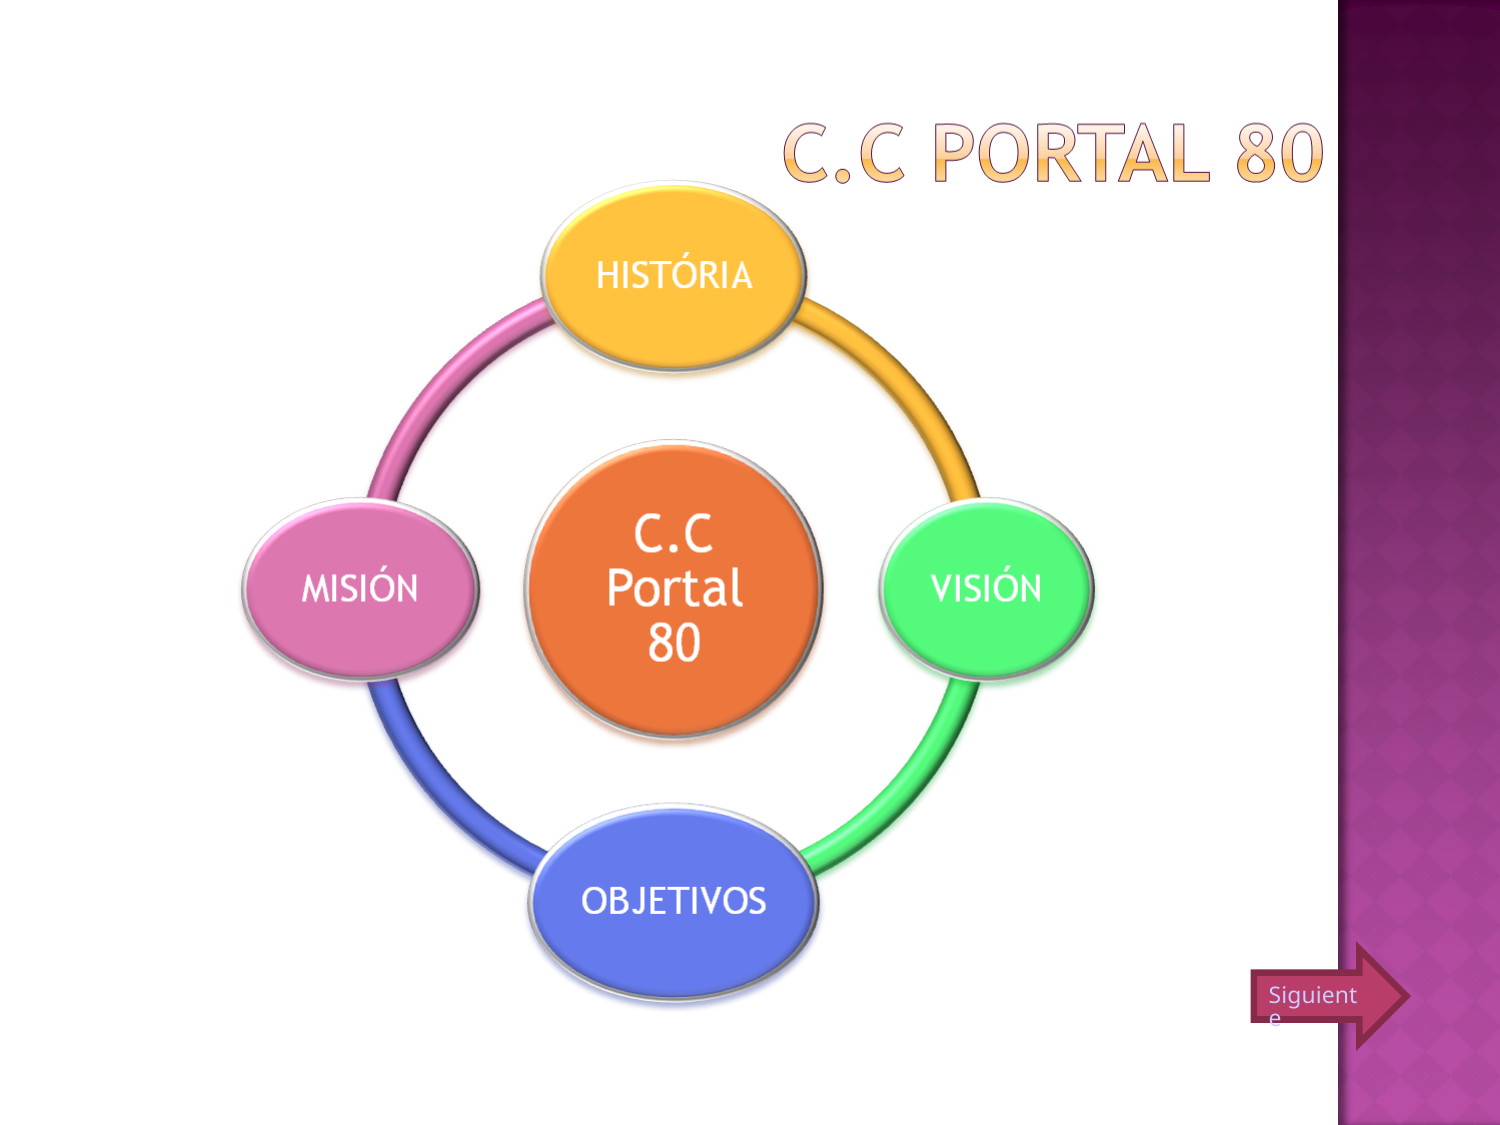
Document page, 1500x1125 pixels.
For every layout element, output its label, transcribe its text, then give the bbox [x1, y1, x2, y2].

text_box Siguiente [1253, 949, 1407, 1044]
picture [58, 0, 1500, 1125]
